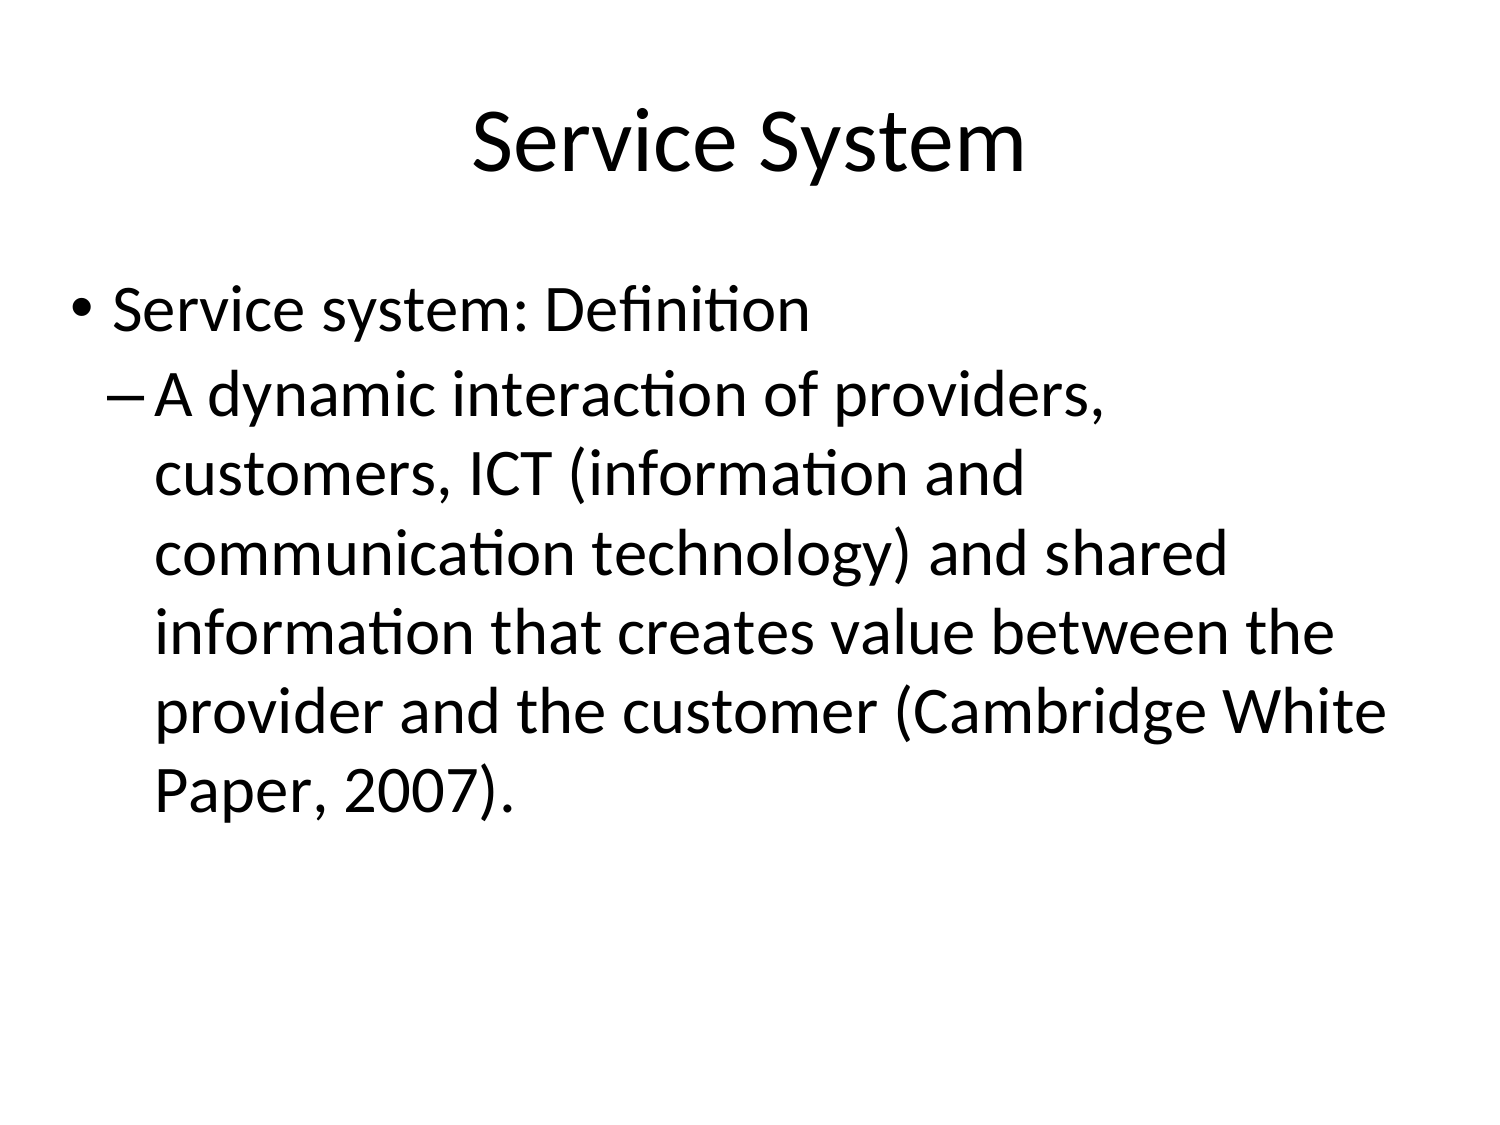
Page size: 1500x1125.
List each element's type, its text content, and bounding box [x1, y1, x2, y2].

list Service system: Definition A dynamic interaction of providers, customers, ICT (information and communication technology) and shared information that creates value between the provider and the customer (Cambridge White Paper, 2007). [37, 262, 1426, 1005]
title Service System [75, 45, 1426, 233]
